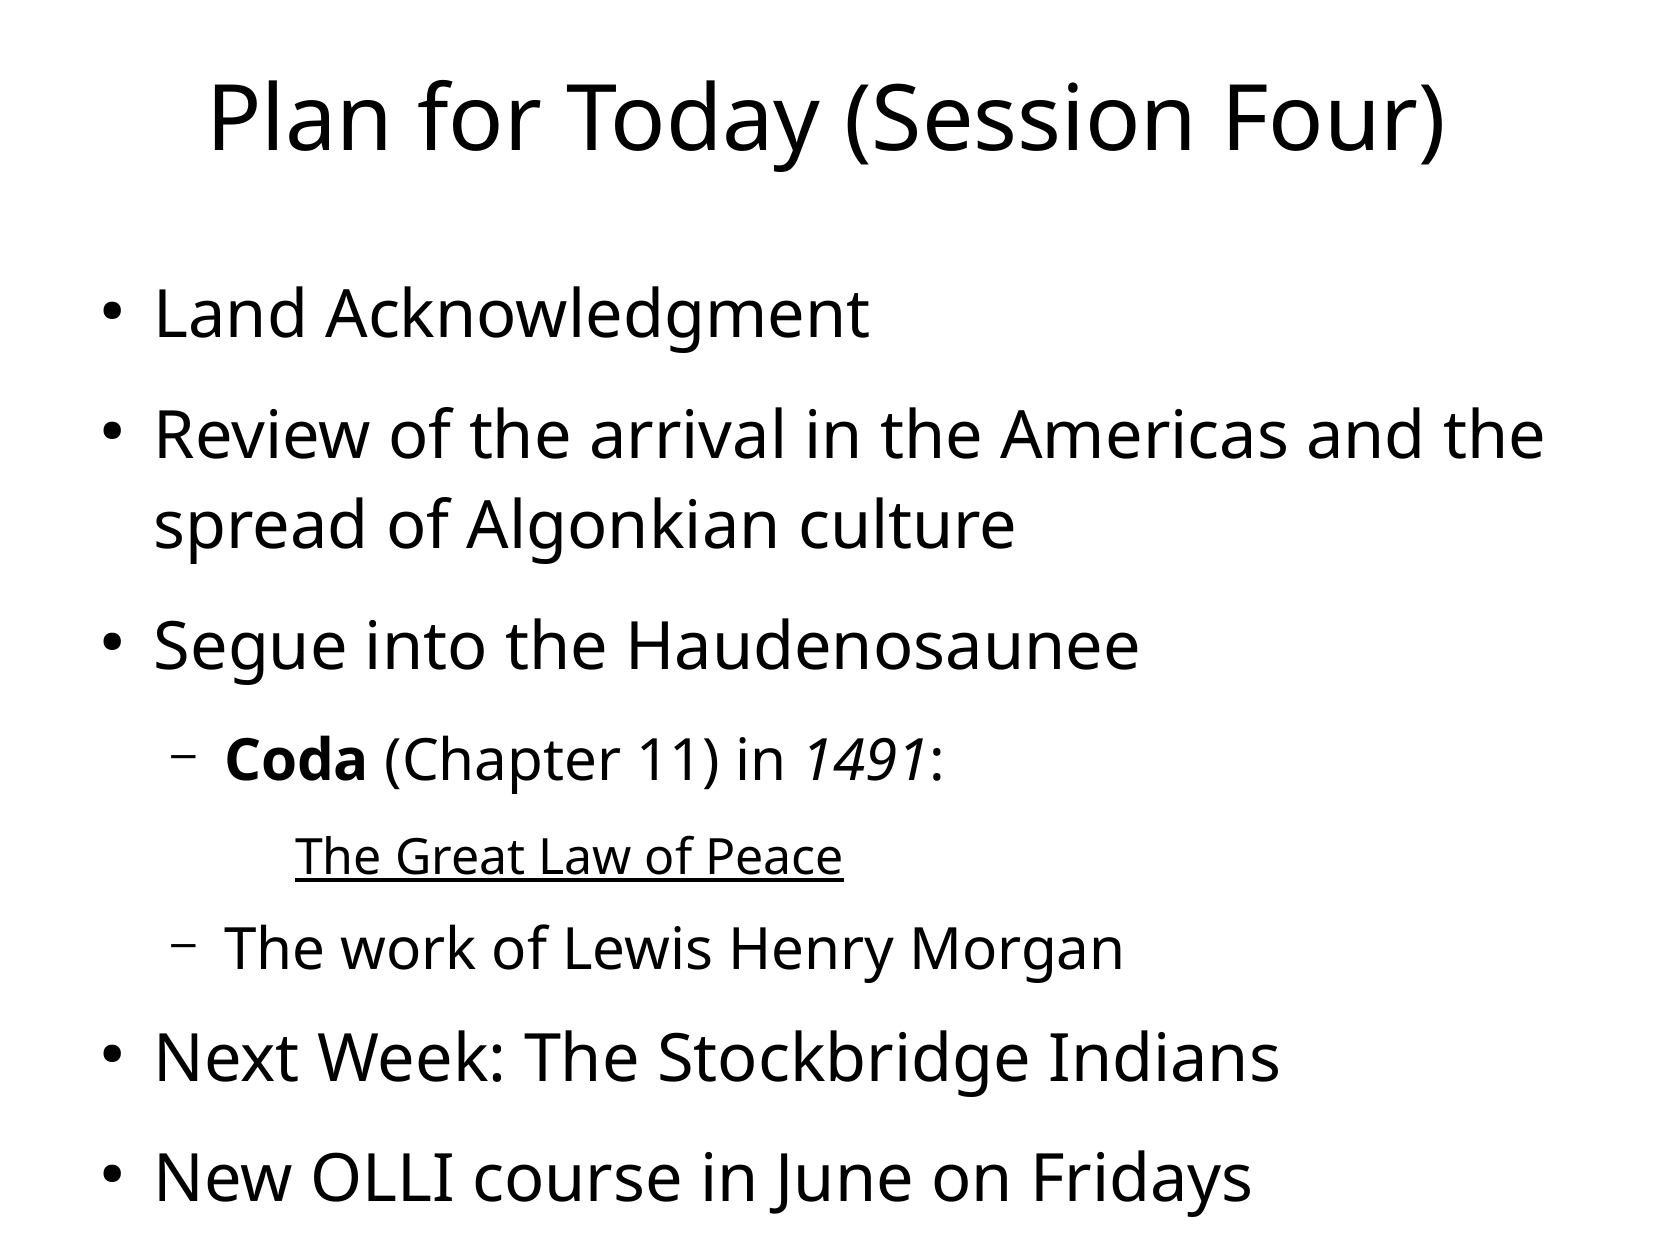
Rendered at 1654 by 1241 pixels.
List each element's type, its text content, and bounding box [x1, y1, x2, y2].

list Land Acknowledgment Review of the arrival in the Americas and the spread of Algonkian culture Segue into the Haudenosaunee Coda (Chapter 11) in 1491: The Great Law of Peace The work of Lewis Henry Morgan Next Week: The Stockbridge Indians New OLLI course in June on Fridays [82, 266, 1571, 1154]
title Plan for Today (Session Four) [82, 49, 1571, 181]
